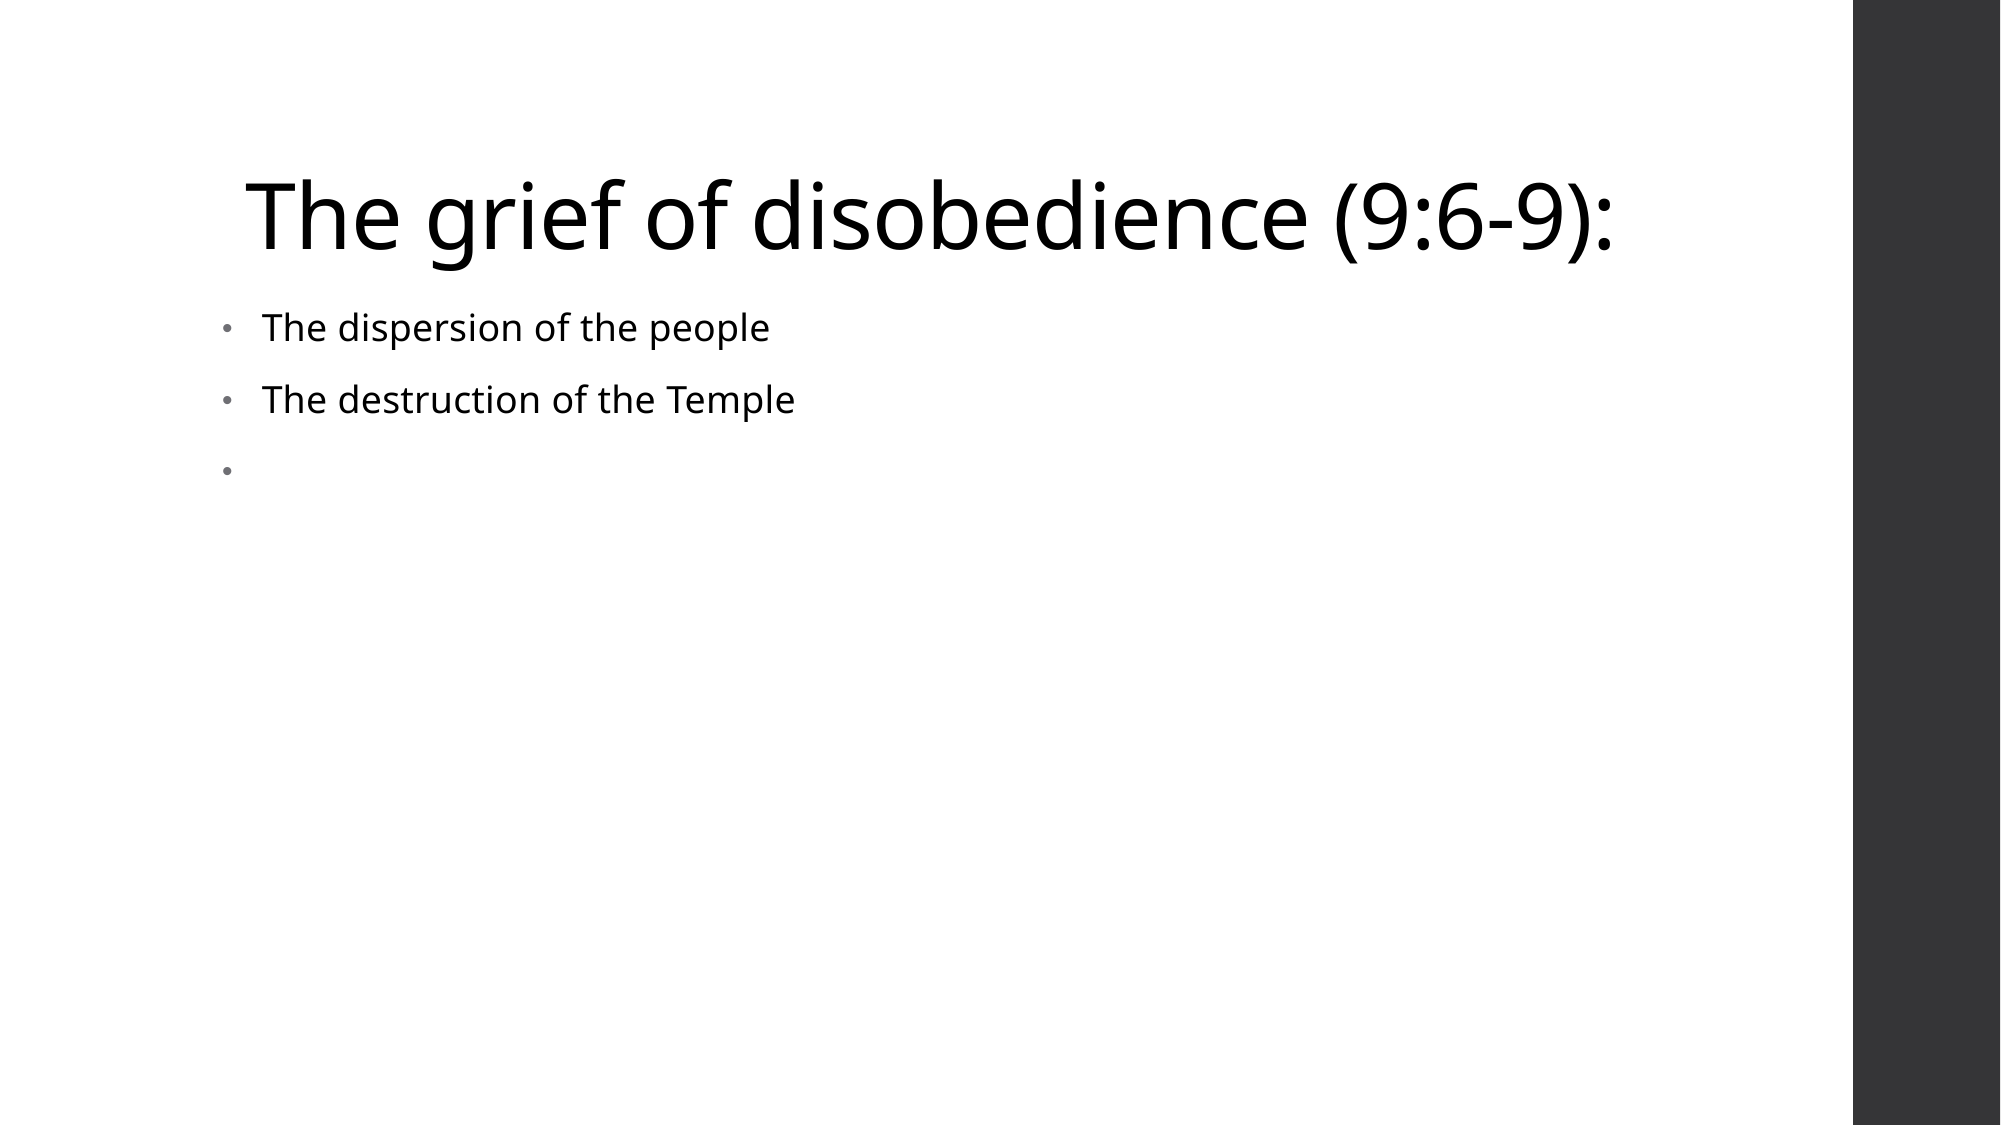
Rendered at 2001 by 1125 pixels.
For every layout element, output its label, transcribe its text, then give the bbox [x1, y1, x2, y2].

title The grief of disobedience (9:6-9): [206, 60, 1797, 278]
list The dispersion of the people The destruction of the Temple [206, 299, 1617, 1014]
